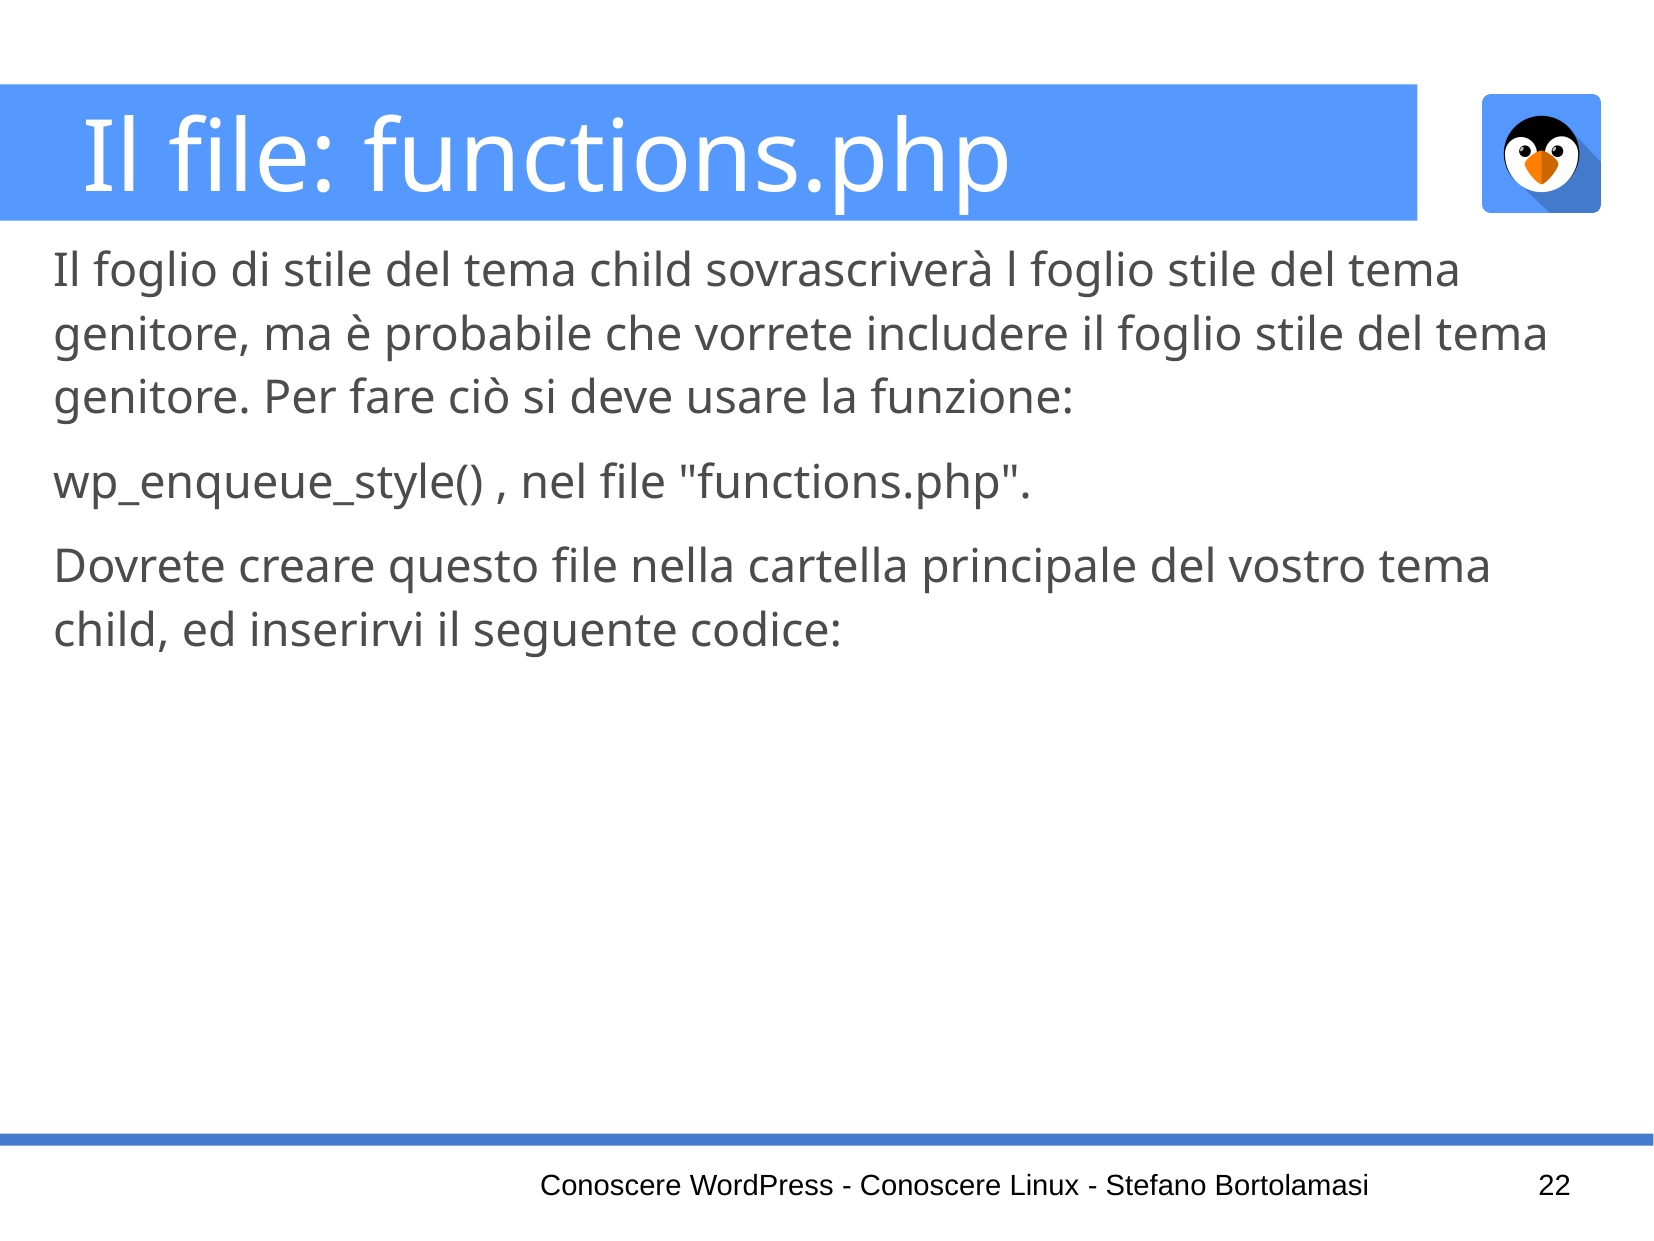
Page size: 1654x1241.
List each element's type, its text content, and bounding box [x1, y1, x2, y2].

picture [1482, 94, 1601, 213]
text_box Il foglio di stile del tema child sovrascriverà l foglio stile del tema genitore, ma è probabile che vorrete includere il foglio stile del tema genitore. Per fare ciò si deve usare la funzione: wp_enqueue_style() , nel file "functions.php". Dovrete creare questo file nella cartella principale del vostro tema child, ed inserirvi il seguente codice: [3, 236, 1595, 662]
title Il file: functions.php [0, 91, 1418, 214]
